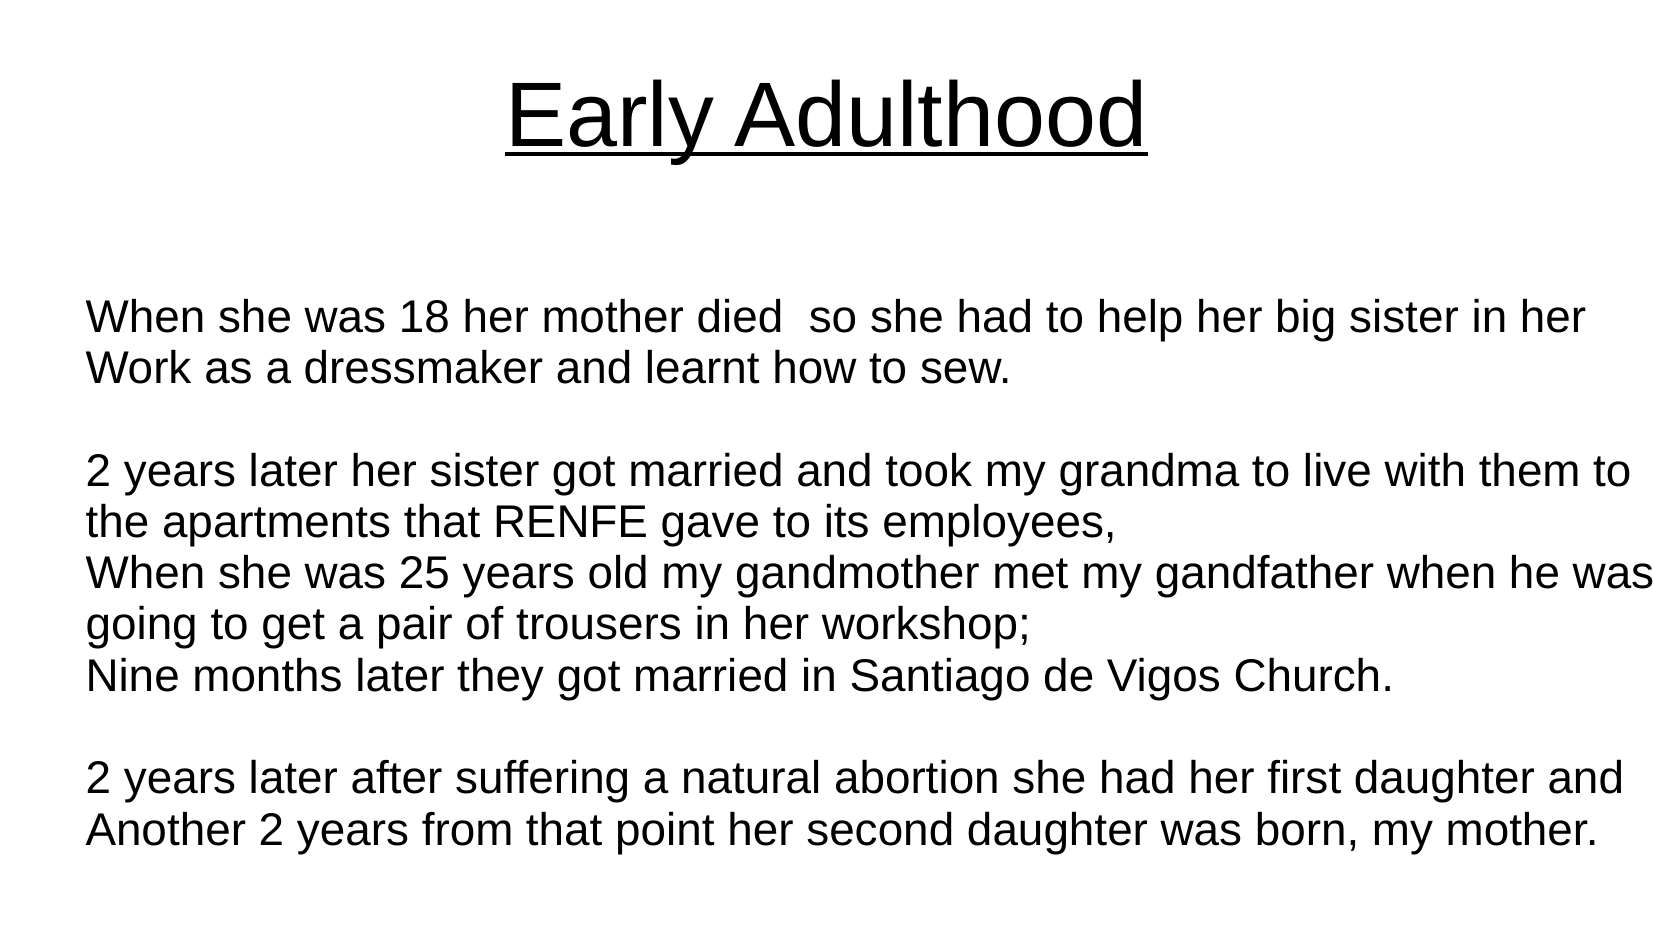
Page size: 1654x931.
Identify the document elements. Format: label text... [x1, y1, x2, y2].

text_box When she was 18 her mother died so she had to help her big sister in her Work as a dressmaker and learnt how to sew. 2 years later her sister got married and took my grandma to live with them to the apartments that RENFE gave to its employees, When she was 25 years old my gandmother met my gandfather when he was going to get a pair of trousers in her workshop; Nine months later they got married in Santiago de Vigos Church. 2 years later after suffering a natural abortion she had her first daughter and Another 2 years from that point her second daughter was born, my mother. [70, 283, 1654, 863]
title Early Adulthood [82, 37, 1571, 193]
